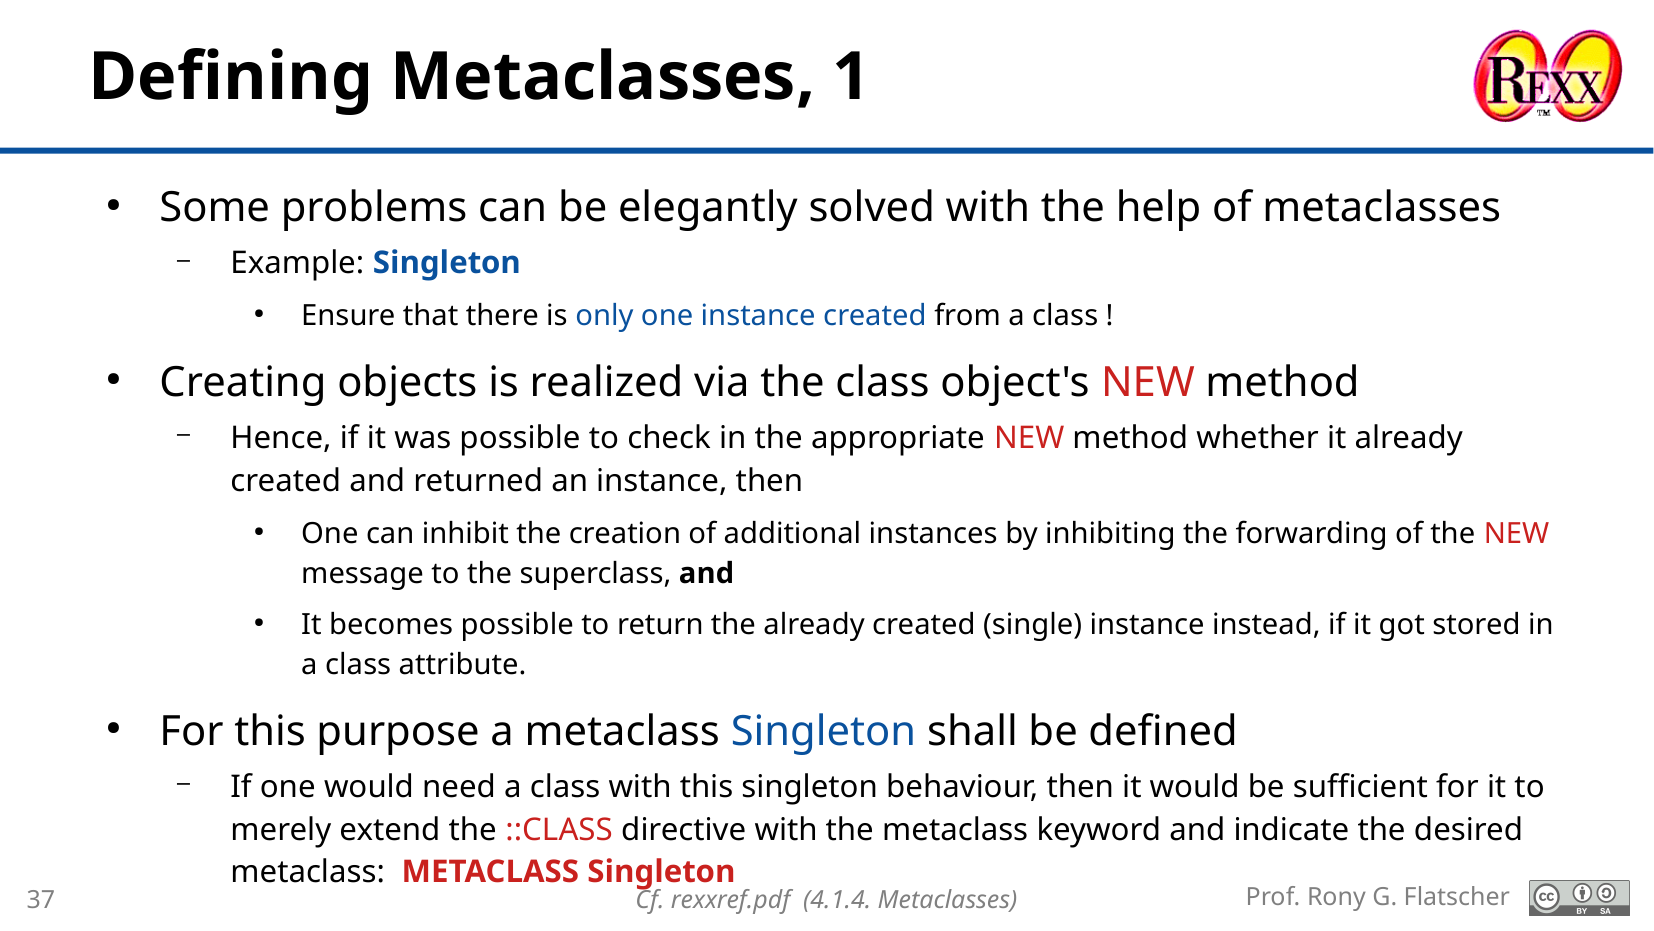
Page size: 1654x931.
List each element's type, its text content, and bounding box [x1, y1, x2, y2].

text_box Cf. rexxref.pdf (4.1.4. Metaclasses) [0, 874, 1654, 922]
list Some problems can be elegantly solved with the help of metaclasses Example: Singleton Ensure that there is only one instance created from a class ! Creating objects is realized via the class object's NEW method Hence, if it was possible to check in the appropriate NEW method whether it already created and returned an instance, then One can inhibit the creation of additional instances by inhibiting the forwarding of the NEW message to the superclass, and It becomes possible to return the already created (single) instance instead, if it got stored in a class attribute. For this purpose a metaclass Singleton shall be defined If one would need a class with this singleton behaviour, then it would be sufficient for it to merely extend the ::CLASS directive with the metaclass keyword and indicate the desired metaclass: METACLASS Singleton [88, 177, 1577, 857]
title Defining Metaclasses, 1 [29, 0, 1654, 148]
